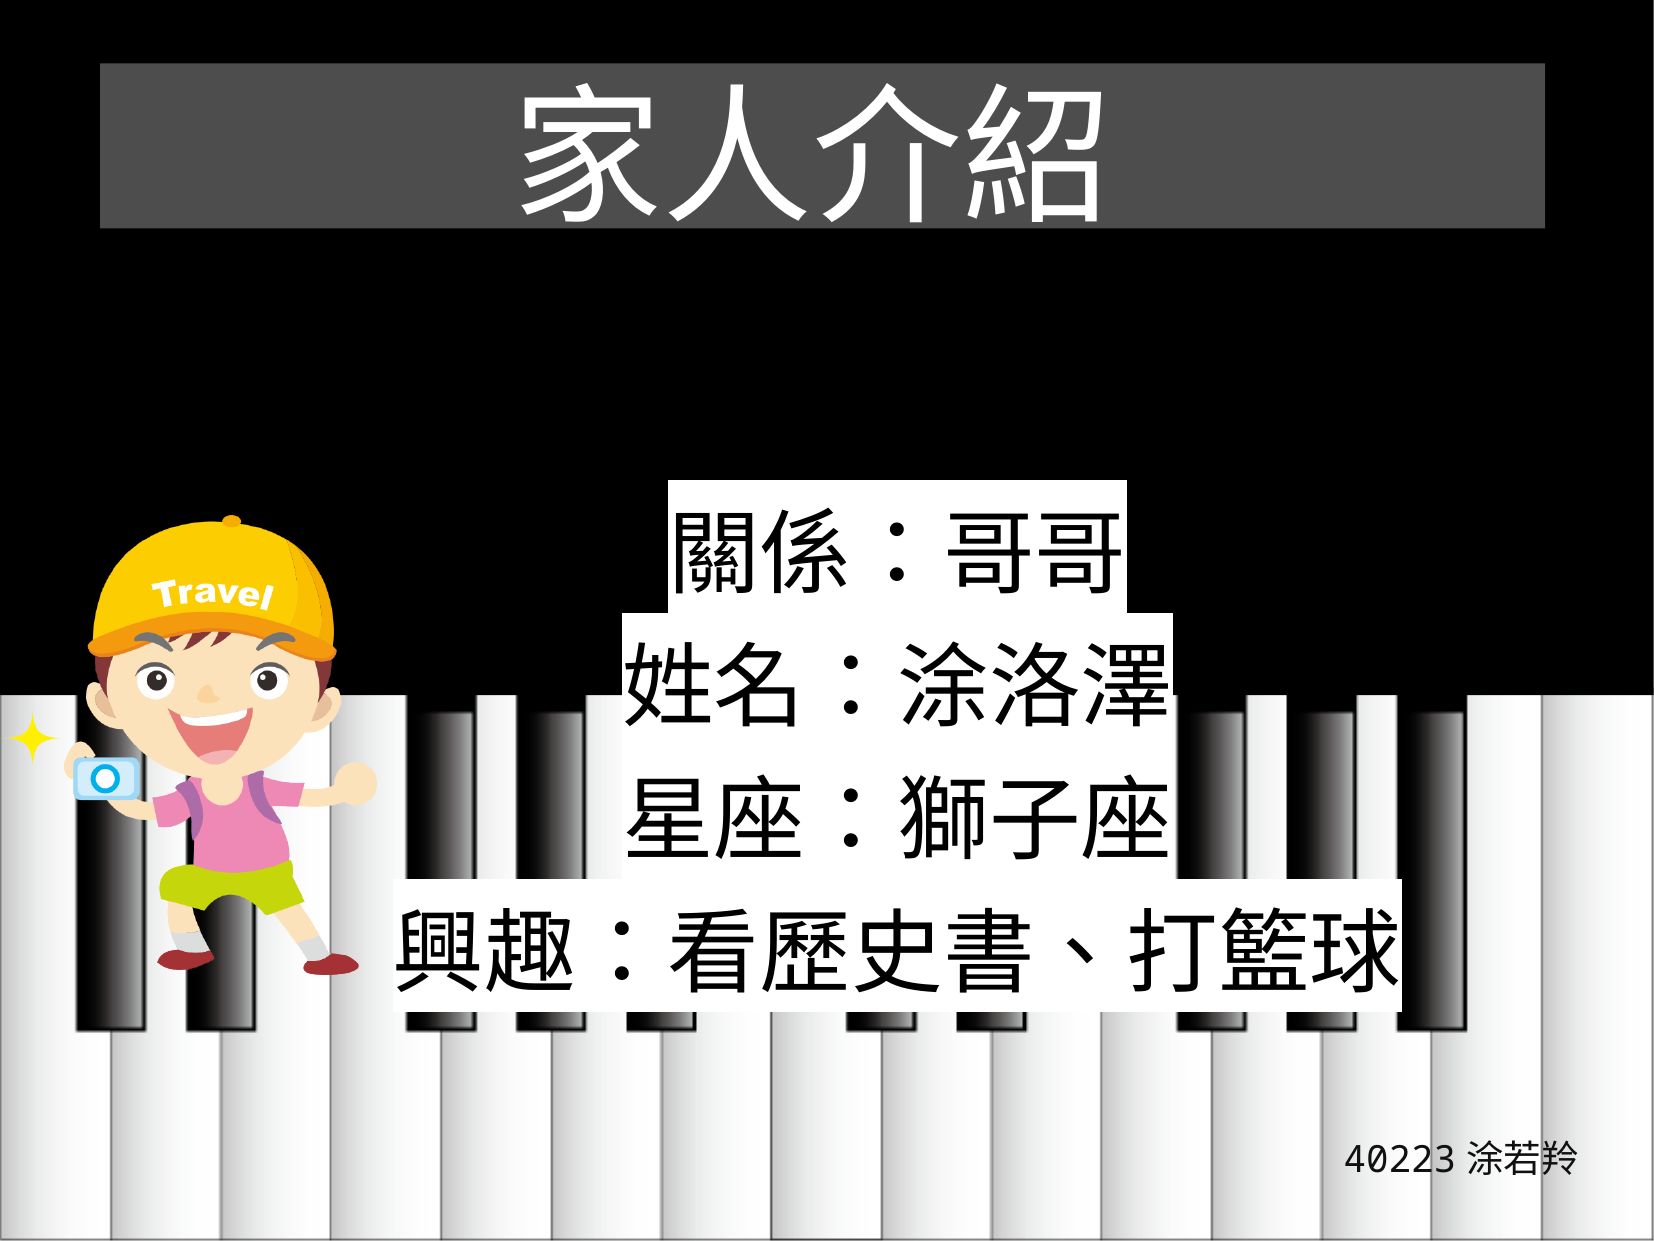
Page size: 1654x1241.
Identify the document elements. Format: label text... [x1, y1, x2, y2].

text_box 40223涂若羚 [1328, 1121, 1624, 1182]
subtitle 關係：哥哥 姓名：涂洛澤 星座：獅子座 興趣：看歷史書、打籃球 [324, 472, 1471, 945]
title 家人介紹 [472, 0, 1152, 296]
picture [0, 515, 1654, 1241]
